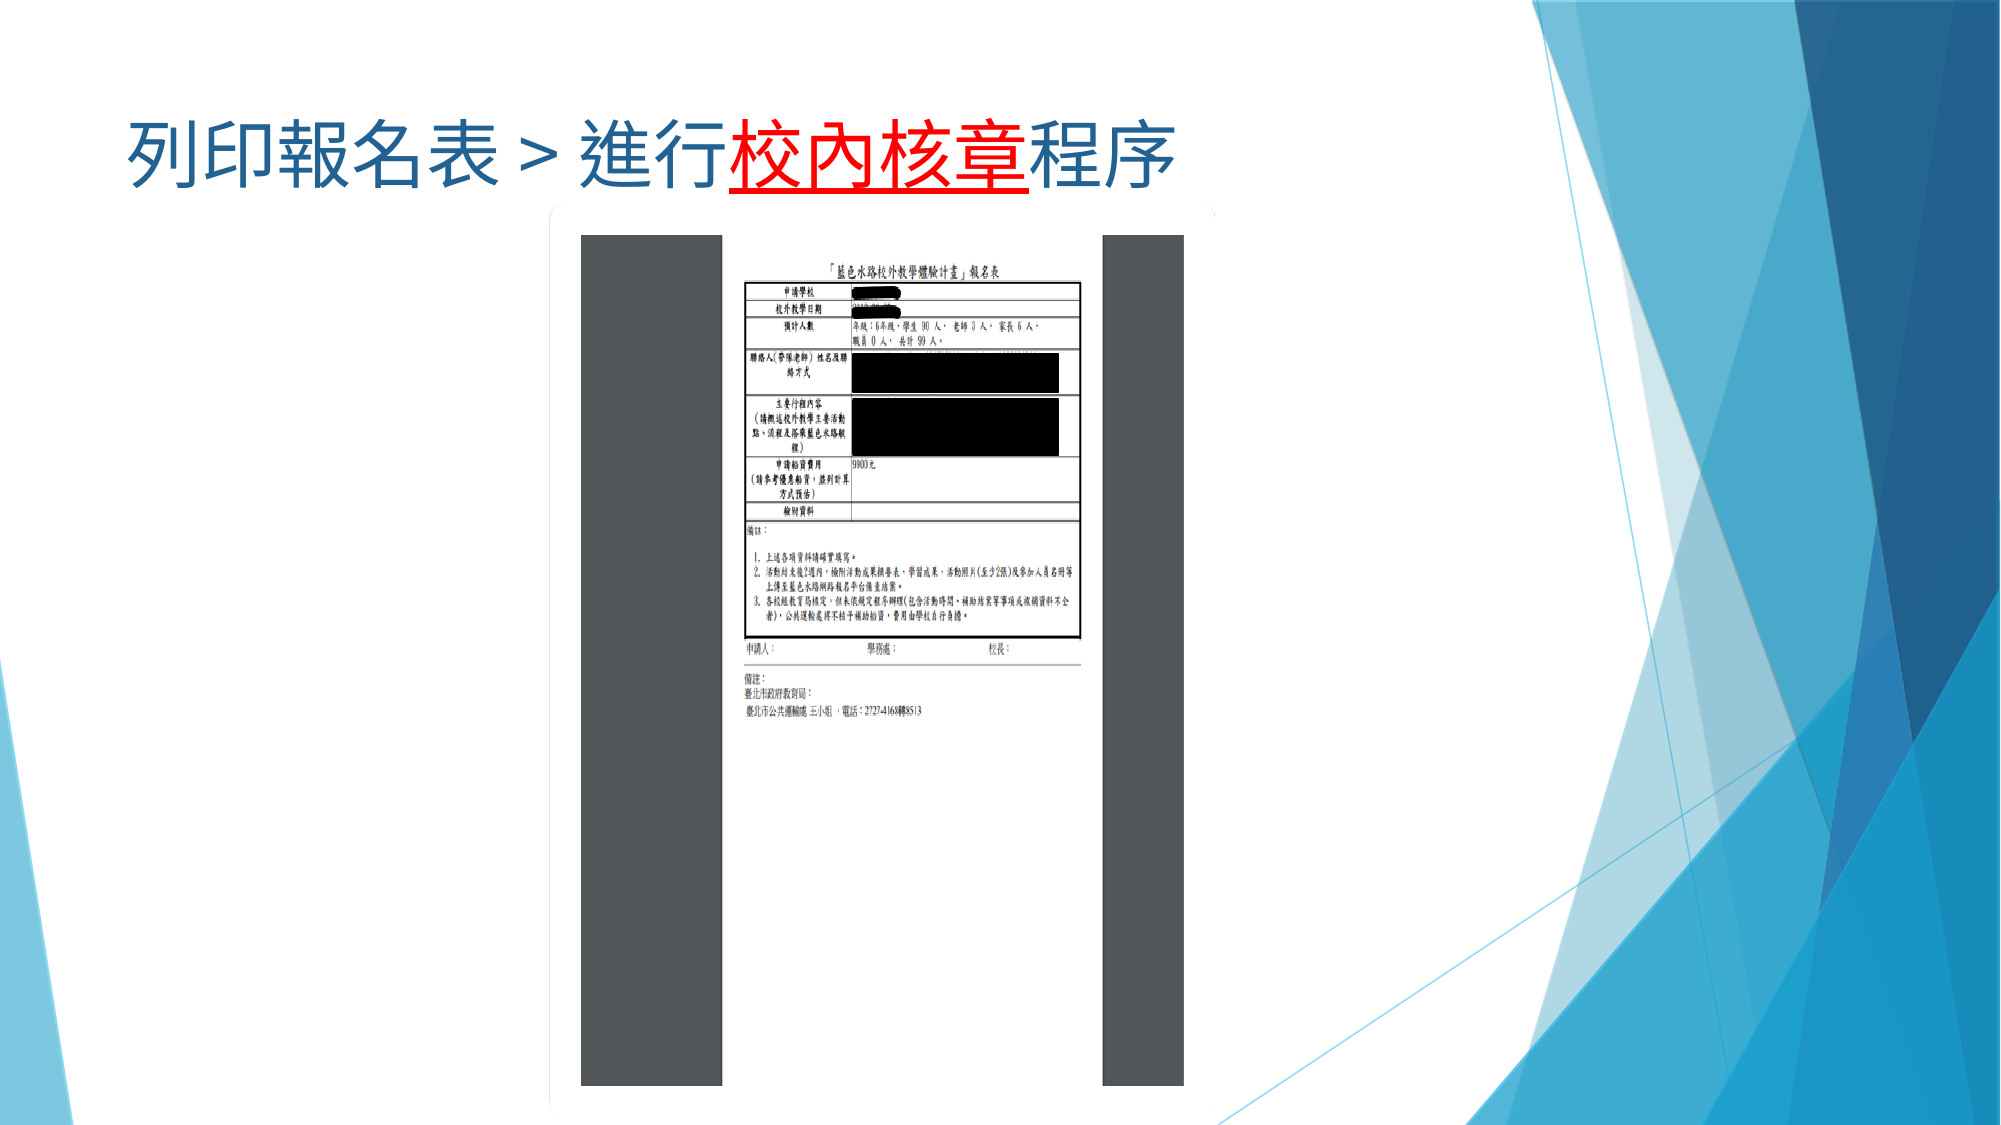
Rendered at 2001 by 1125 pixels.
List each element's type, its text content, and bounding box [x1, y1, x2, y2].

title 列印報名表>進行校內核章程序 [111, 99, 1522, 317]
picture [580, 234, 1184, 1086]
